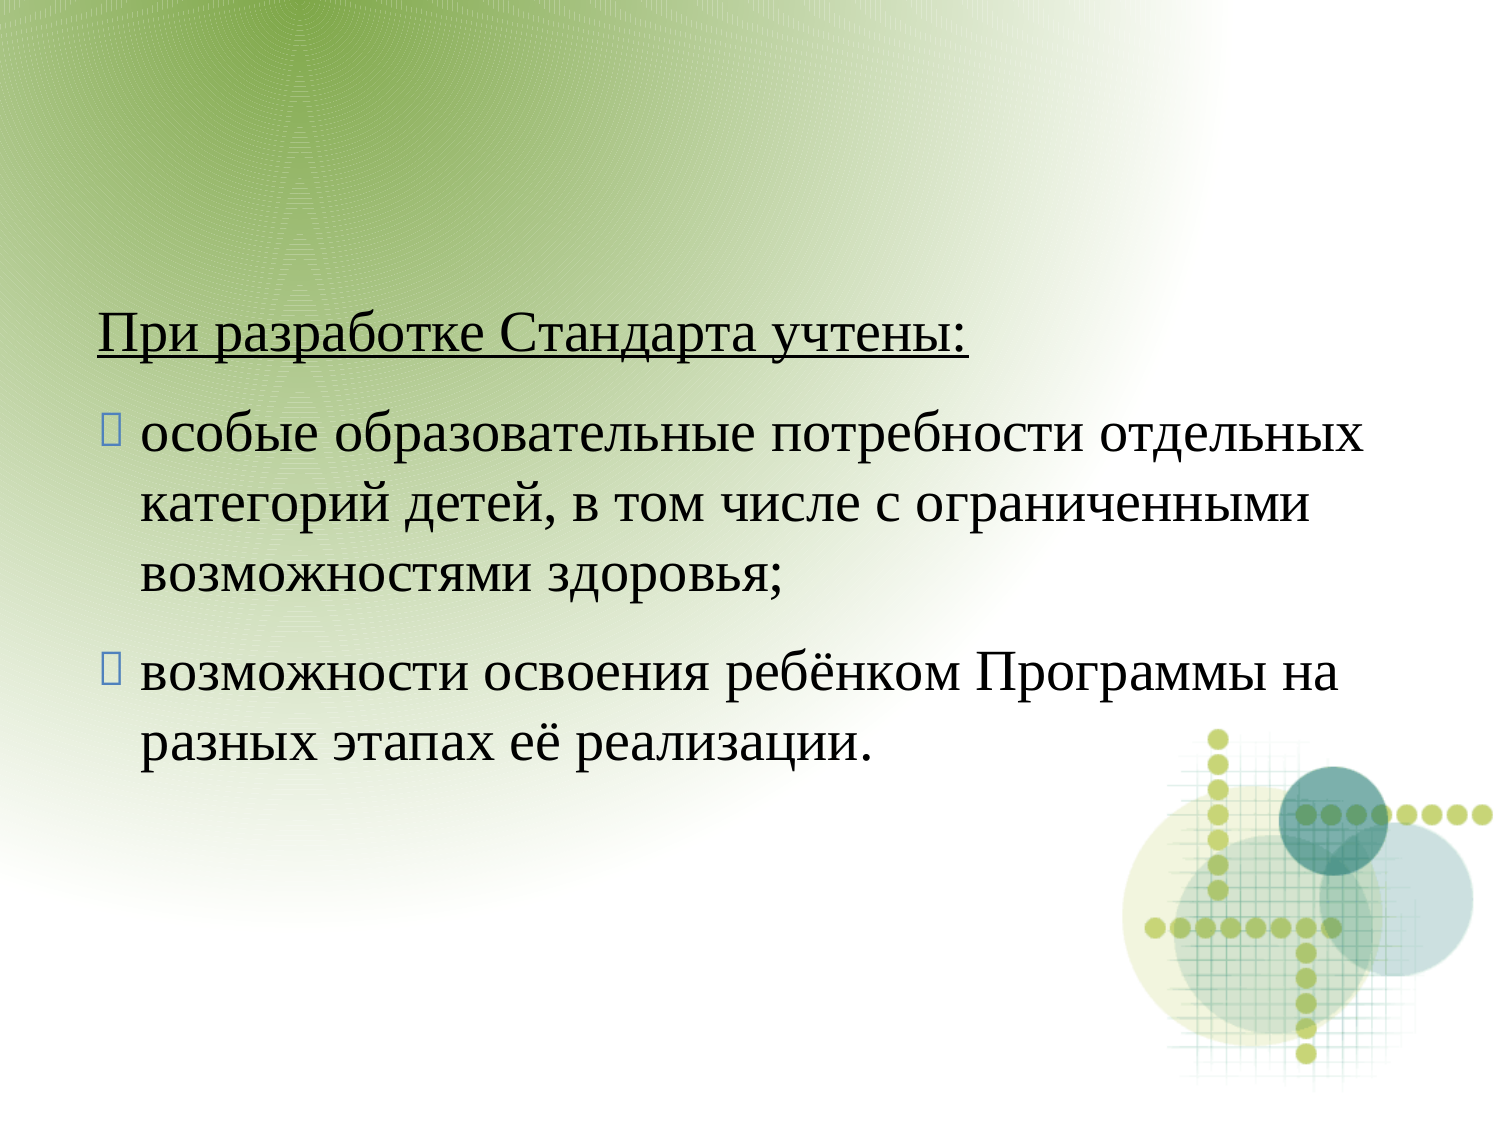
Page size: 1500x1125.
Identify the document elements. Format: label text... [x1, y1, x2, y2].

picture [1110, 718, 1500, 1098]
list При разработке Стандарта учтены: особые образовательные потребности отдельных категорий детей, в том числе с ограниченными возможностями здоровья; возможности освоения ребёнком Программы на разных этапах её реализации. [82, 86, 1425, 886]
